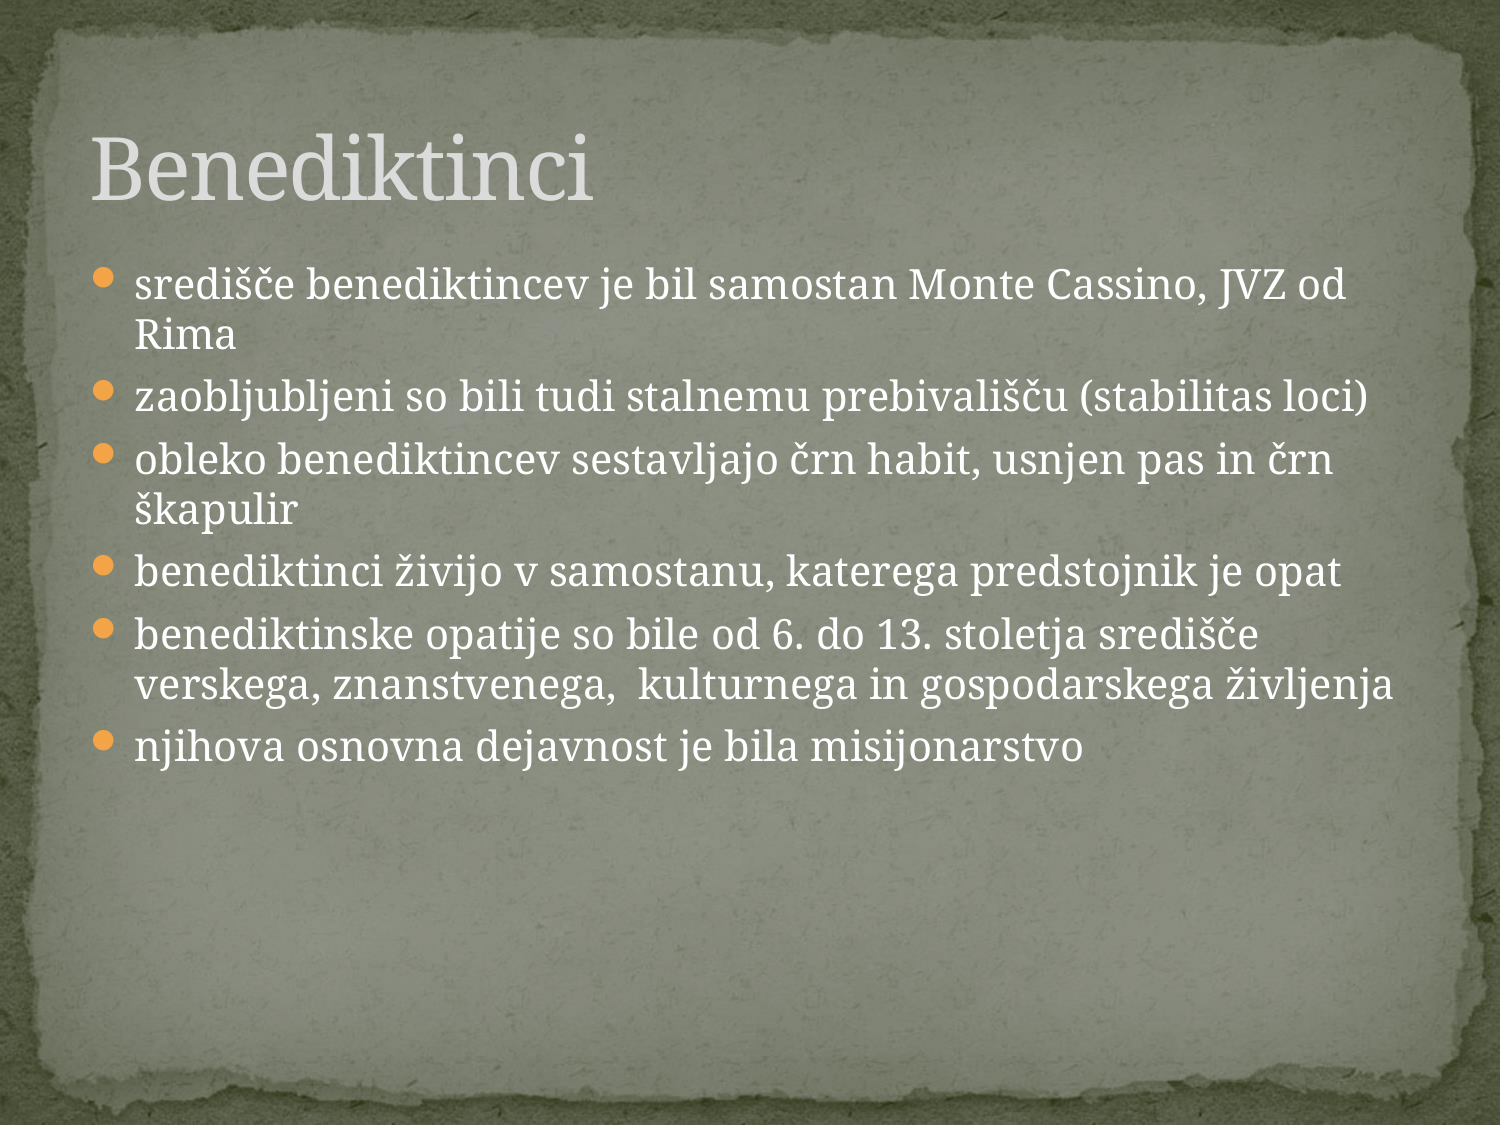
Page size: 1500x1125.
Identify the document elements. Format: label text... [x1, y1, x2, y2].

picture [0, 0, 1500, 1125]
title Benediktinci [75, 24, 1425, 225]
list središče benediktincev je bil samostan Monte Cassino, JVZ od Rima zaobljubljeni so bili tudi stalnemu prebivališču (stabilitas loci) obleko benediktincev sestavljajo črn habit, usnjen pas in črn škapulir benediktinci živijo v samostanu, katerega predstojnik je opat benediktinske opatije so bile od 6. do 13. stoletja središče verskega, znanstvenega, kulturnega in gospodarskega življenja njihova osnovna dejavnost je bila misijonarstvo [75, 249, 1425, 1000]
